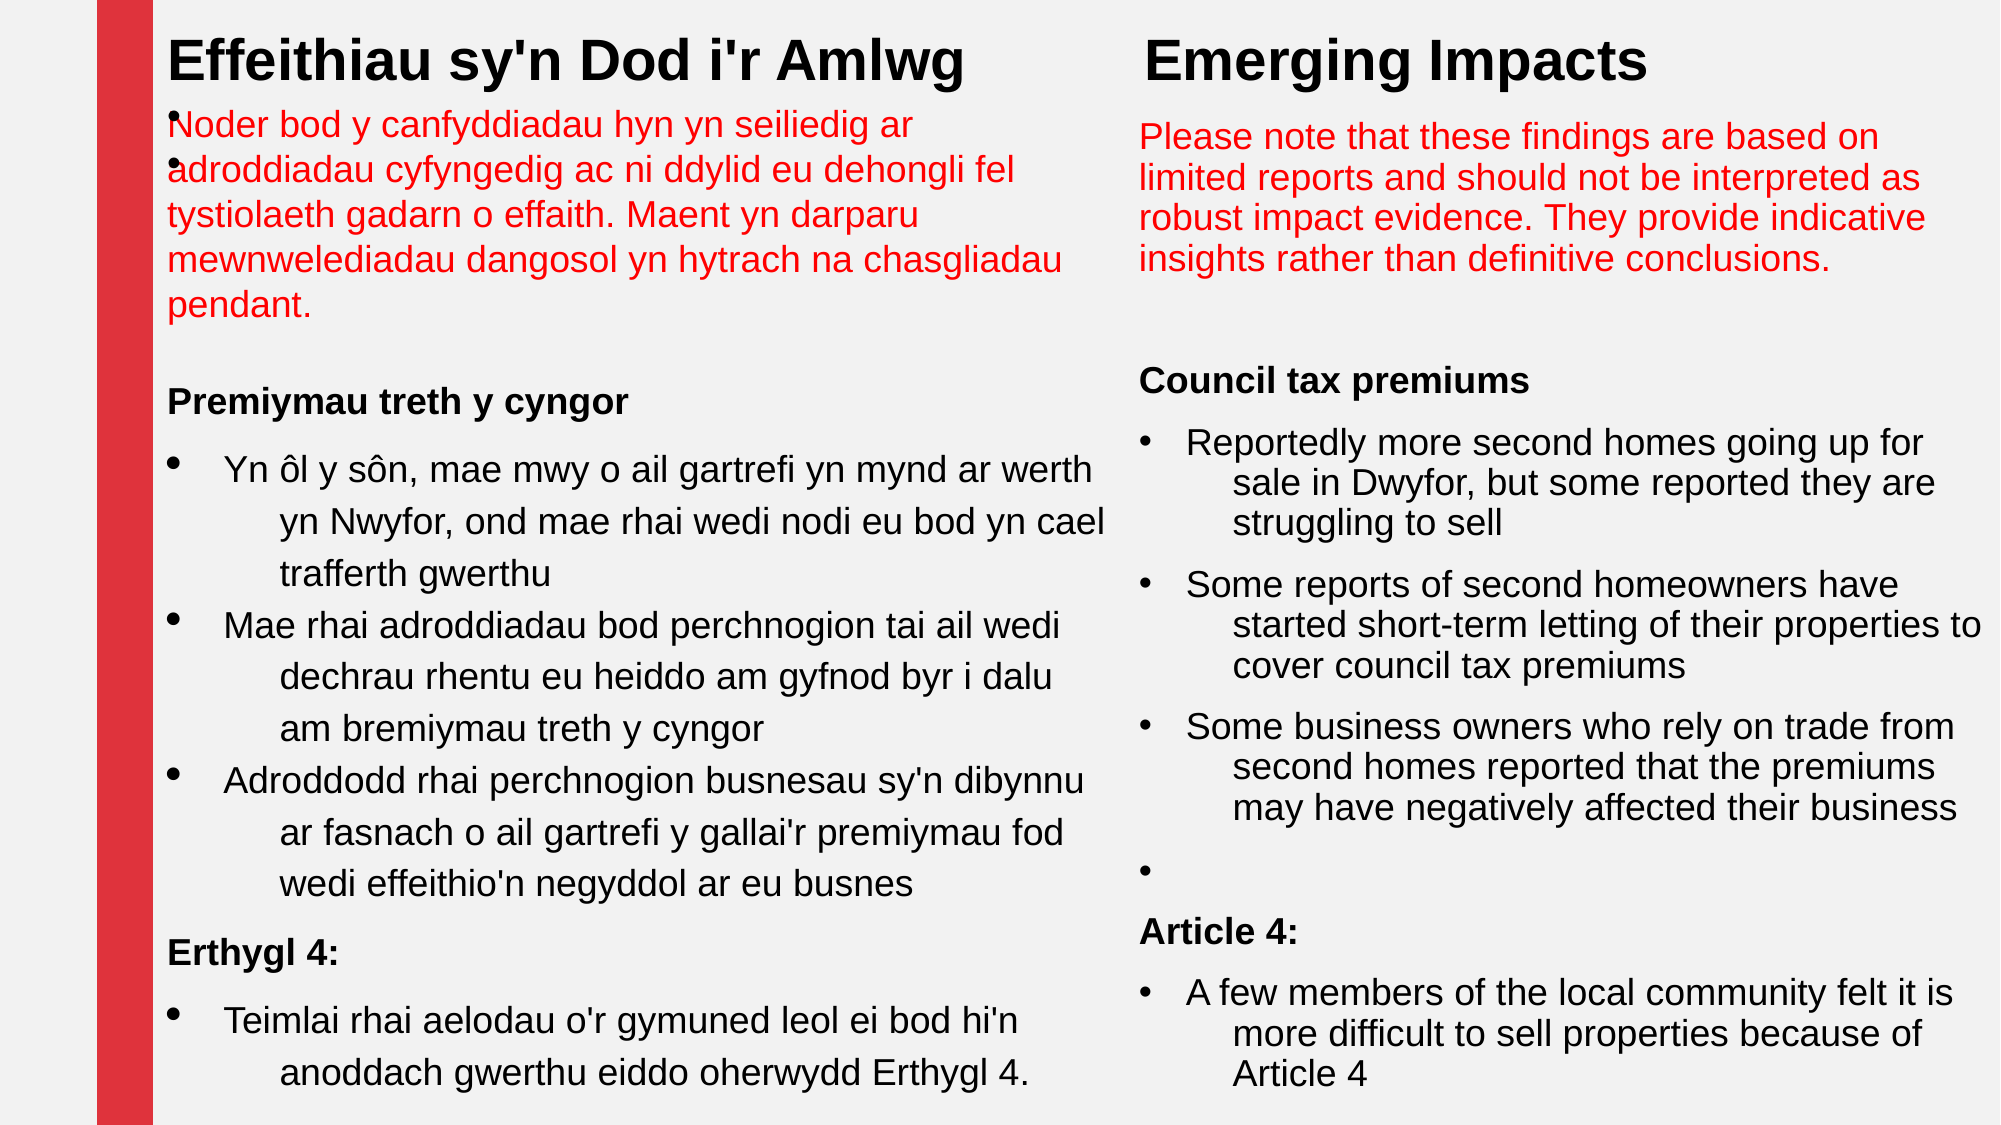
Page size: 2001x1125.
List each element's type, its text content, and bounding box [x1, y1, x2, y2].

picture [97, 0, 153, 1125]
text_box Please note that these findings are based on limited reports and should not be interpreted as robust impact evidence. They provide indicative insights rather than definitive conclusions. Council tax premiums Reportedly more second homes going up for sale in Dwyfor, but some reported they are struggling to sell Some reports of second homeowners have started short-term letting of their properties to cover council tax premiums Some business owners who rely on trade from second homes reported that the premiums may have negatively affected their business Article 4: A few members of the local community felt it is more difficult to sell properties because of Article 4 [1124, 110, 2000, 1125]
text_box Effeithiau sy'n Dod i'r Amlwg Emerging Impacts [152, 14, 2000, 110]
text_box Noder bod y canfyddiadau hyn yn seiliedig ar adroddiadau cyfyngedig ac ni ddylid eu dehongli fel tystiolaeth gadarn o effaith. Maent yn darparu mewnwelediadau dangosol yn hytrach na chasgliadau pendant. Premiymau treth y cyngor Yn ôl y sôn, mae mwy o ail gartrefi yn mynd ar werth yn Nwyfor, ond mae rhai wedi nodi eu bod yn cael trafferth gwerthu Mae rhai adroddiadau bod perchnogion tai ail wedi dechrau rhentu eu heiddo am gyfnod byr i dalu am bremiymau treth y cyngor Adroddodd rhai perchnogion busnesau sy'n dibynnu ar fasnach o ail gartrefi y gallai'r premiymau fod wedi effeithio'n negyddol ar eu busnes Erthygl 4: Teimlai rhai aelodau o'r gymuned leol ei bod hi'n anoddach gwerthu eiddo oherwydd Erthygl 4. [152, 110, 1124, 1125]
